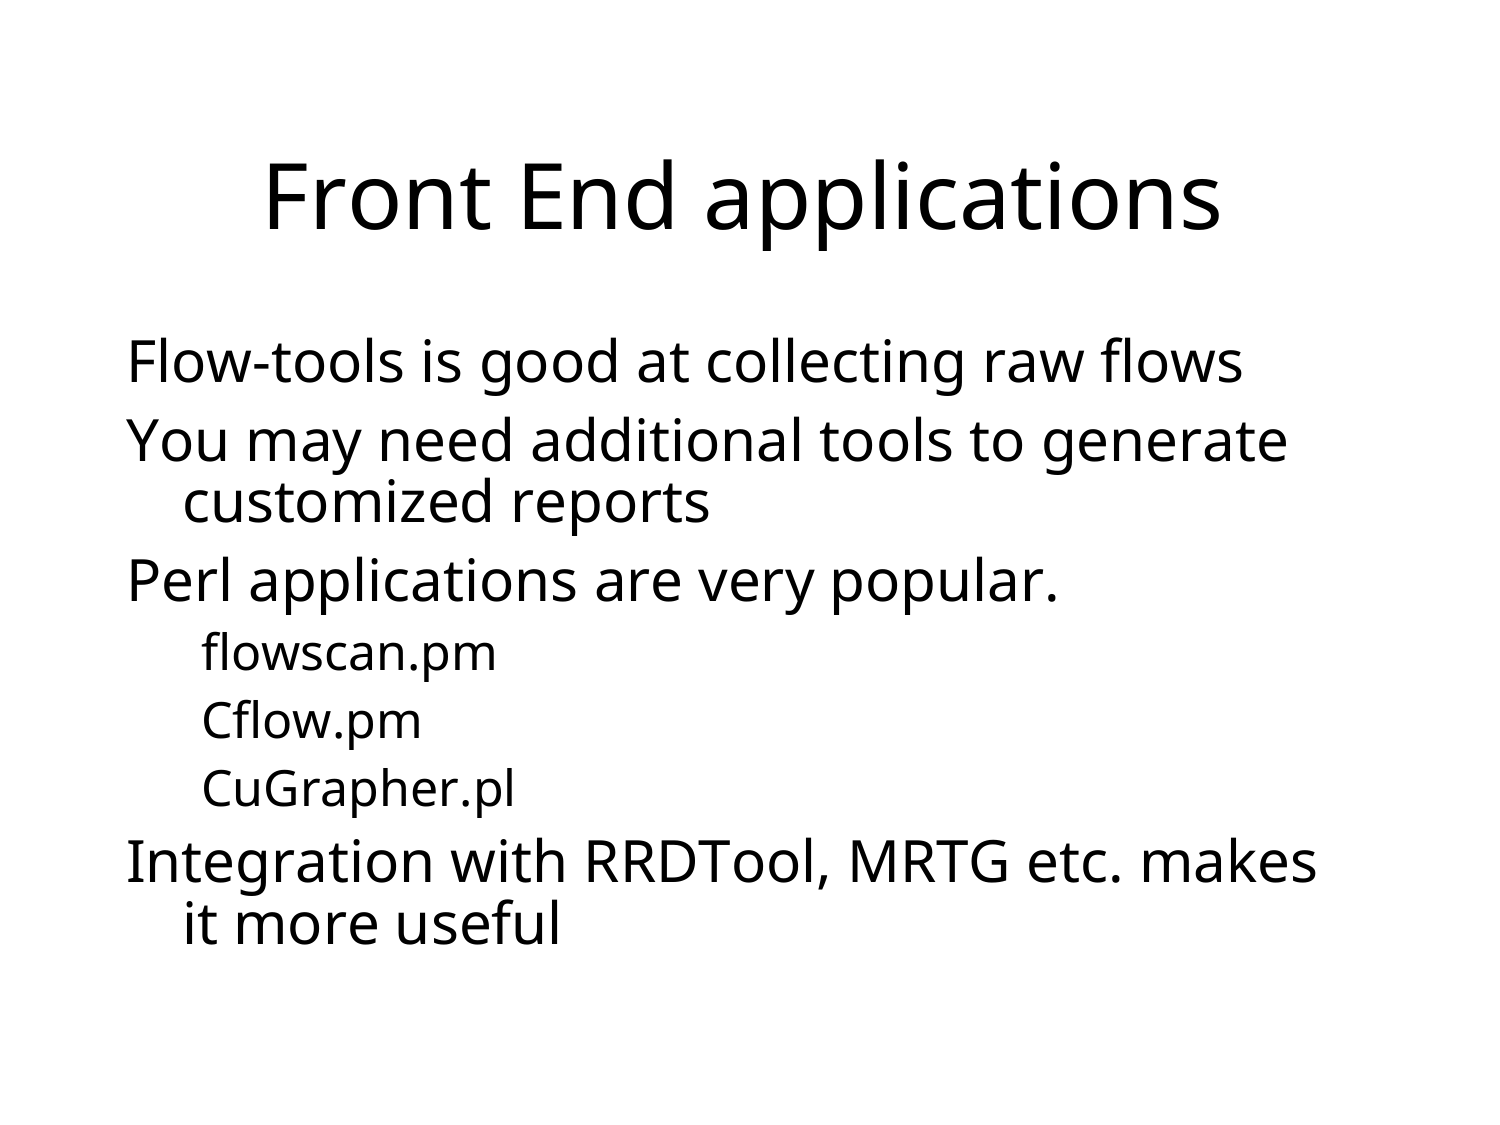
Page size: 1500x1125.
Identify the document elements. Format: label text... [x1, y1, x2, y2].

title Front End applications [112, 62, 1388, 324]
list Flow-tools is good at collecting raw flows You may need additional tools to generate customized reports Perl applications are very popular. flowscan.pm Cflow.pm CuGrapher.pl Integration with RRDTool, MRTG etc. makes it more useful [112, 324, 1388, 1011]
